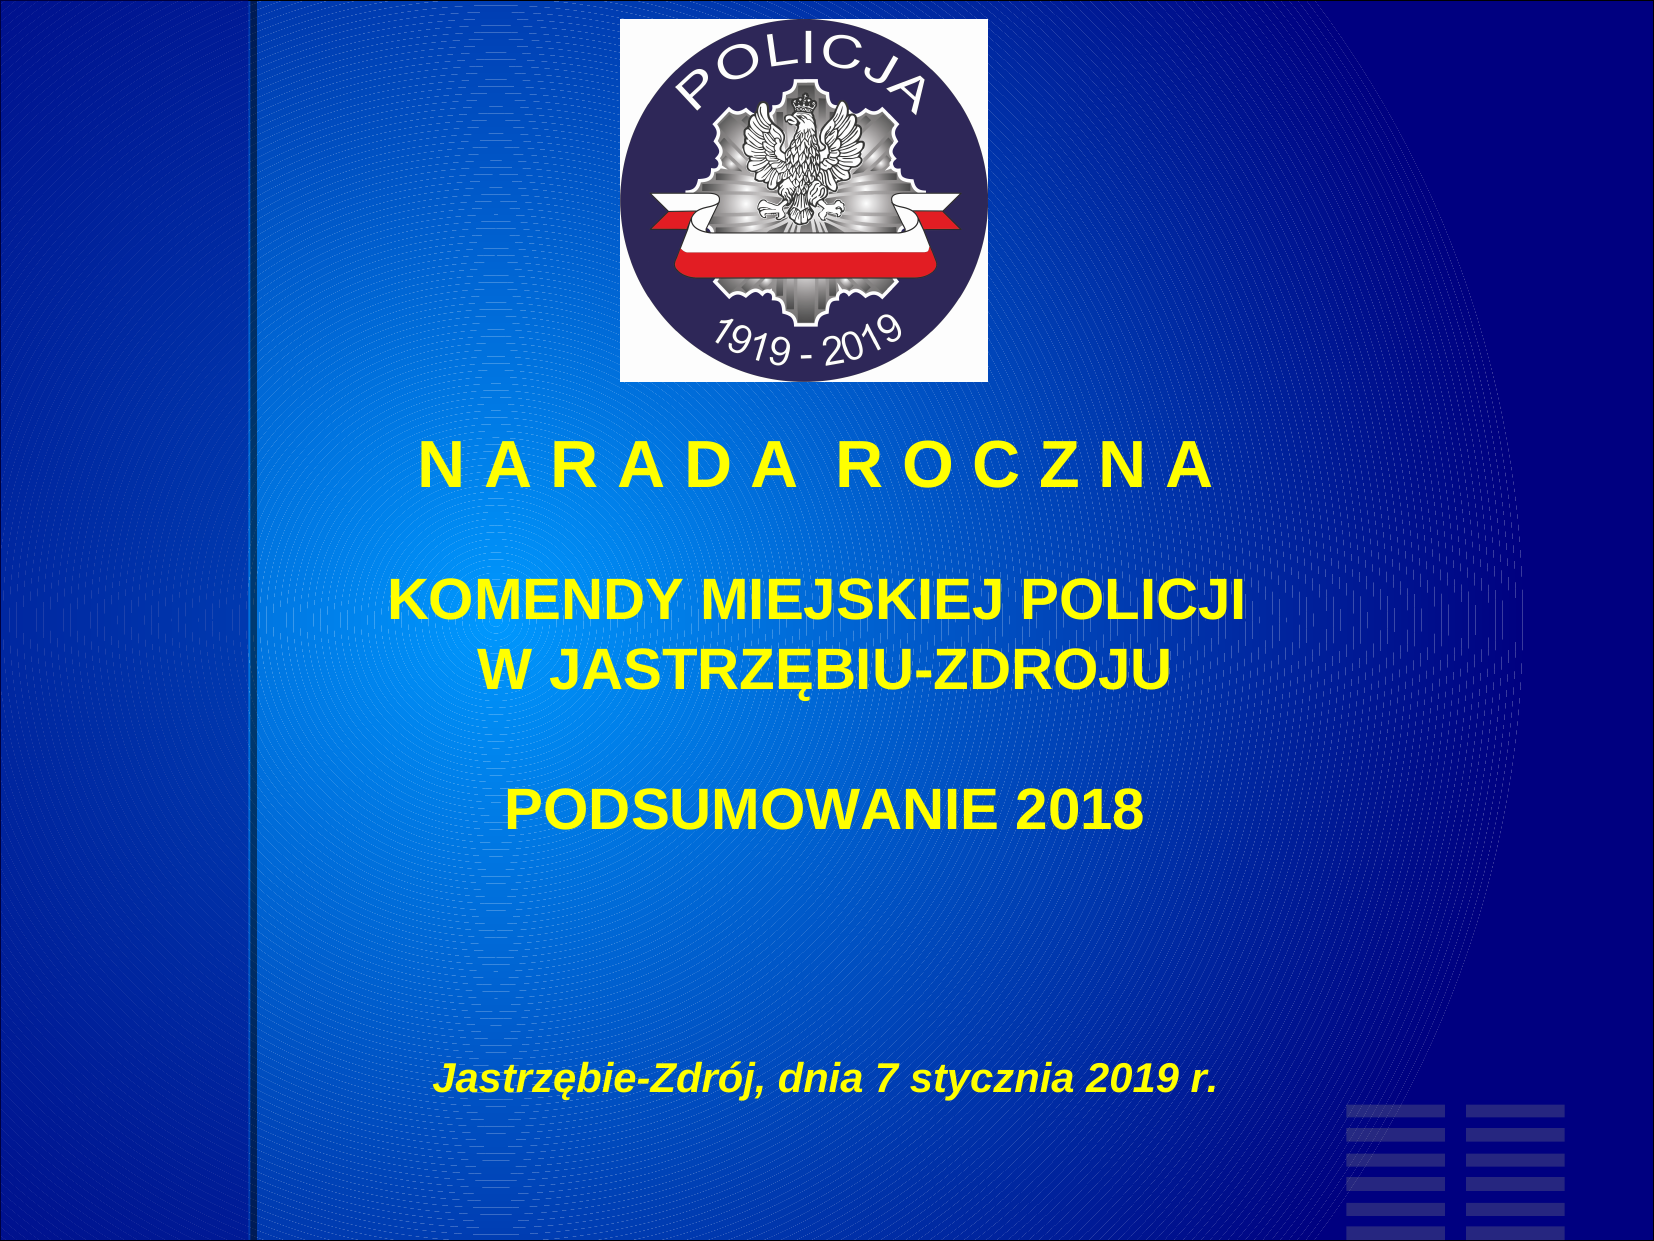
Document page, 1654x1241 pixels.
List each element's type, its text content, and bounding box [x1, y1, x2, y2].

picture [620, 19, 988, 384]
text_box N A R A D A R O C Z N A KOMENDY MIEJSKIEJ POLICJI W JASTRZĘBIU-ZDROJU PODSUMOWANIE 2018 Jastrzębie-Zdrój, dnia 7 stycznia 2019 r. [205, 413, 1446, 1109]
